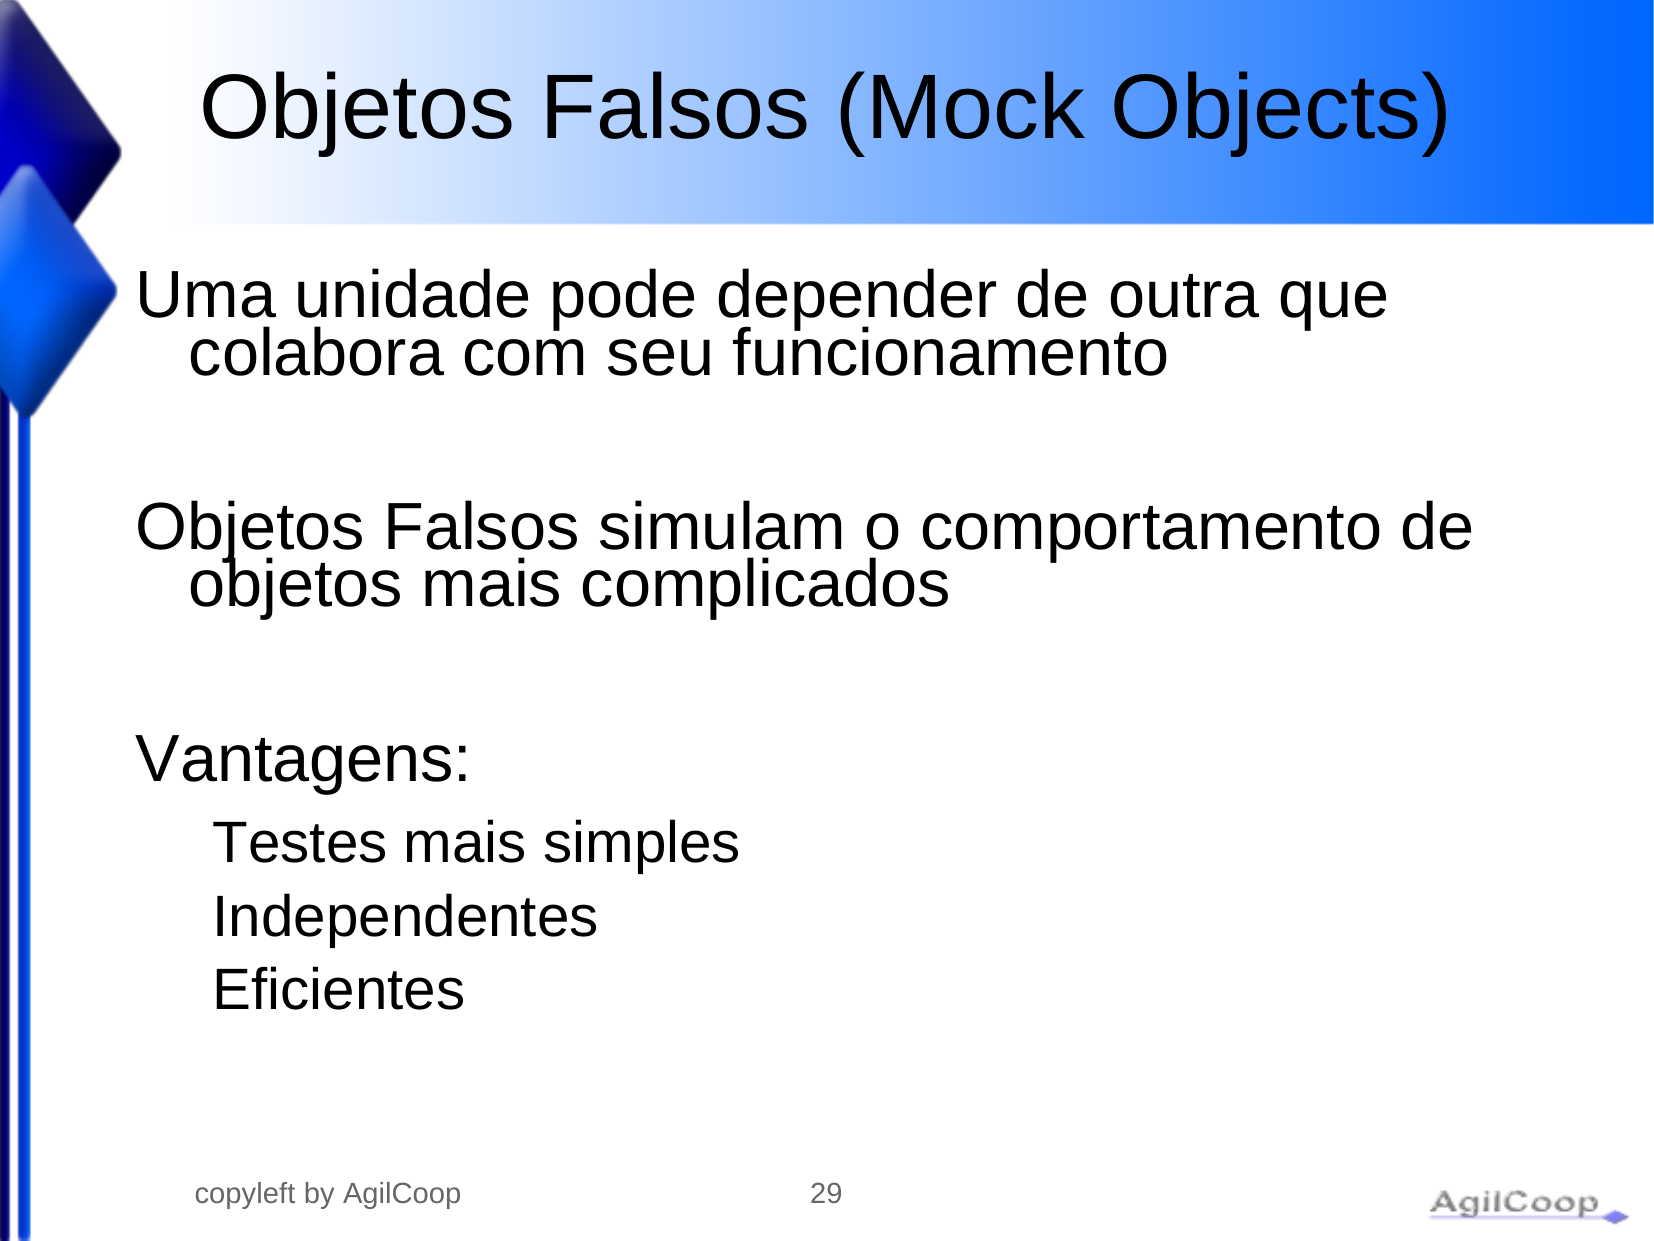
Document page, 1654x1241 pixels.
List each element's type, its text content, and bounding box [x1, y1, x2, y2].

list Uma unidade pode depender de outra que colabora com seu funcionamento Objetos Falsos simulam o comportamento de objetos mais complicados Vantagens: Testes mais simples Independentes Eficientes [118, 271, 1607, 1060]
picture [0, 0, 1654, 1241]
title Objetos Falsos (Mock Objects) [82, 60, 1571, 163]
